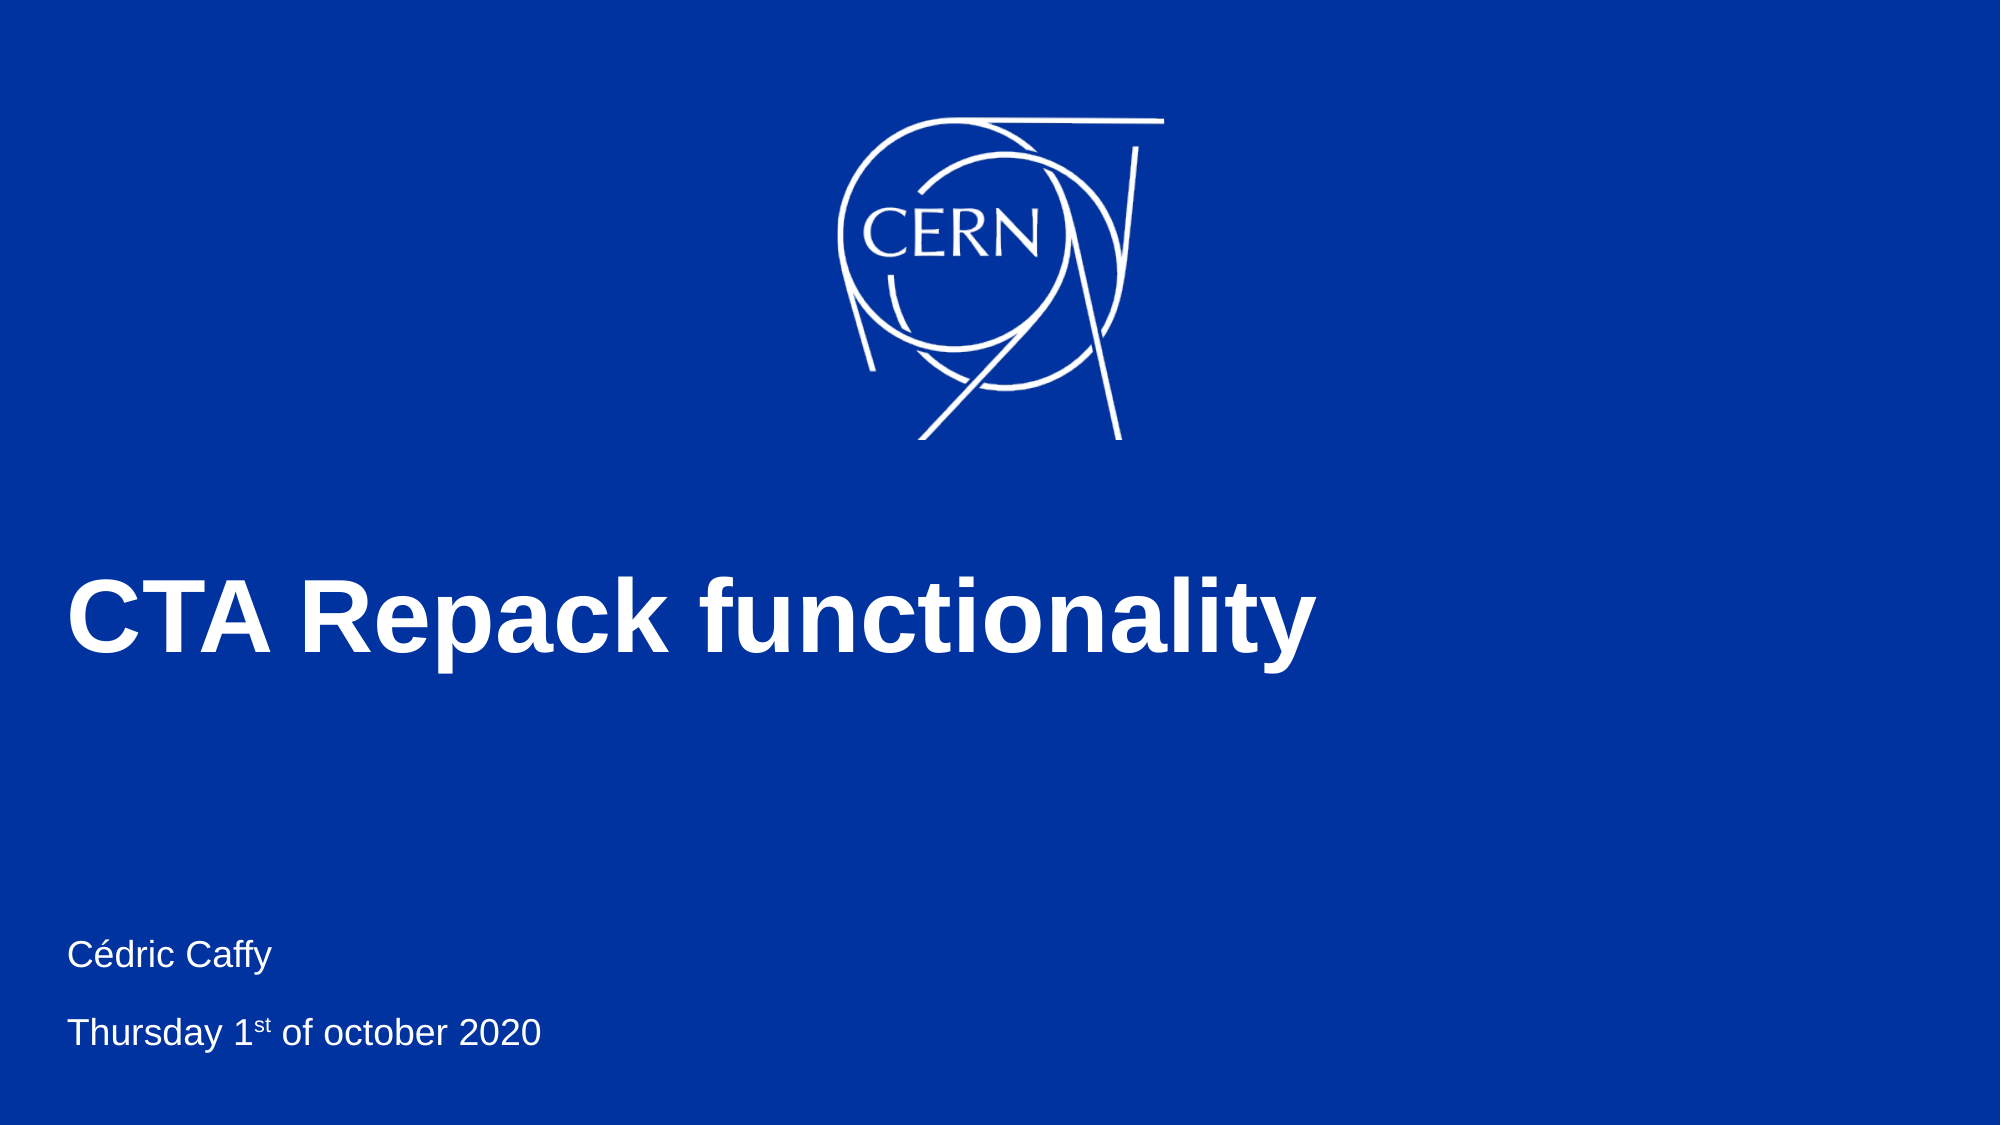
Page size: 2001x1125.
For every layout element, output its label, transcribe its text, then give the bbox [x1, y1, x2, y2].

subtitle Cédric Caffy Thursday 1st of october 2020 [66, 935, 1933, 1067]
title CTA Repack functionality [66, 562, 1933, 916]
